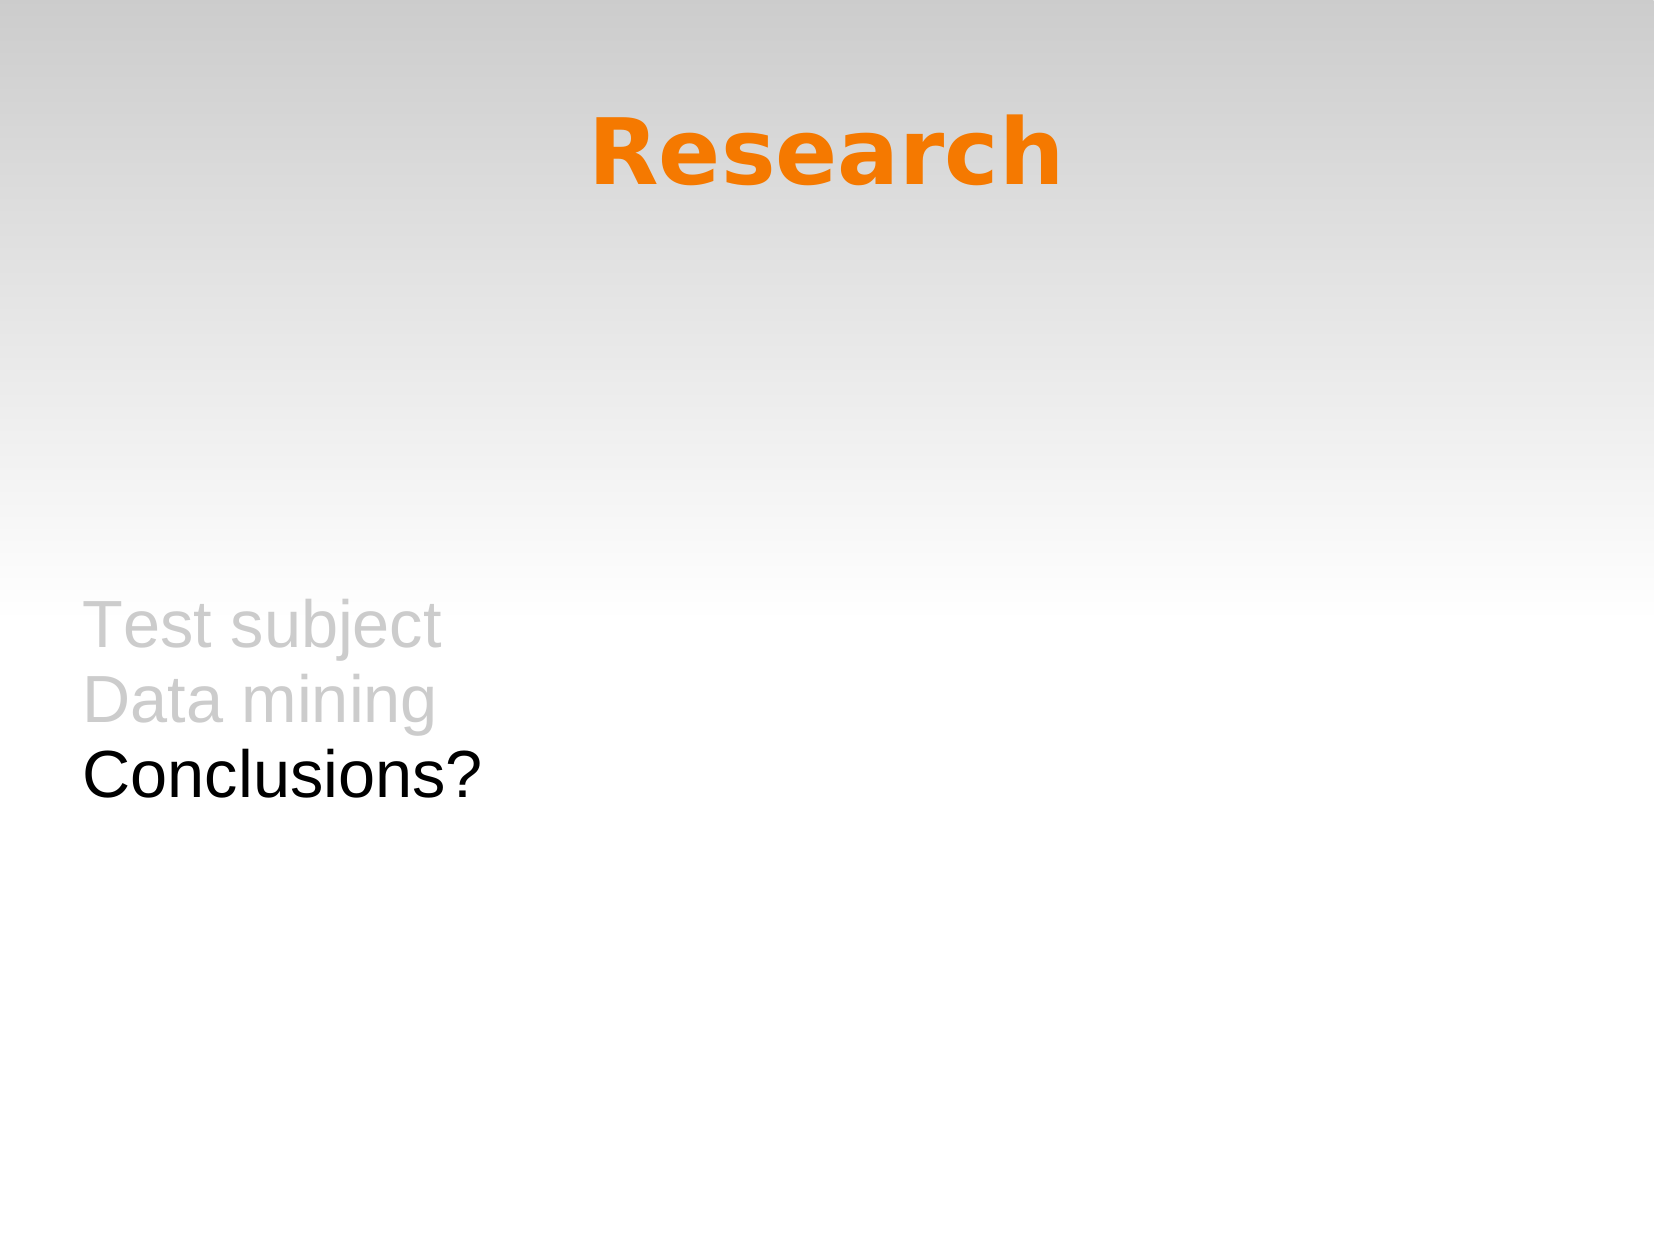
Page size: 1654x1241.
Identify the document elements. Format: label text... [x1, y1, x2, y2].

title Research [82, 56, 1571, 250]
subtitle Test subject Data mining Conclusions? [82, 297, 1571, 1102]
